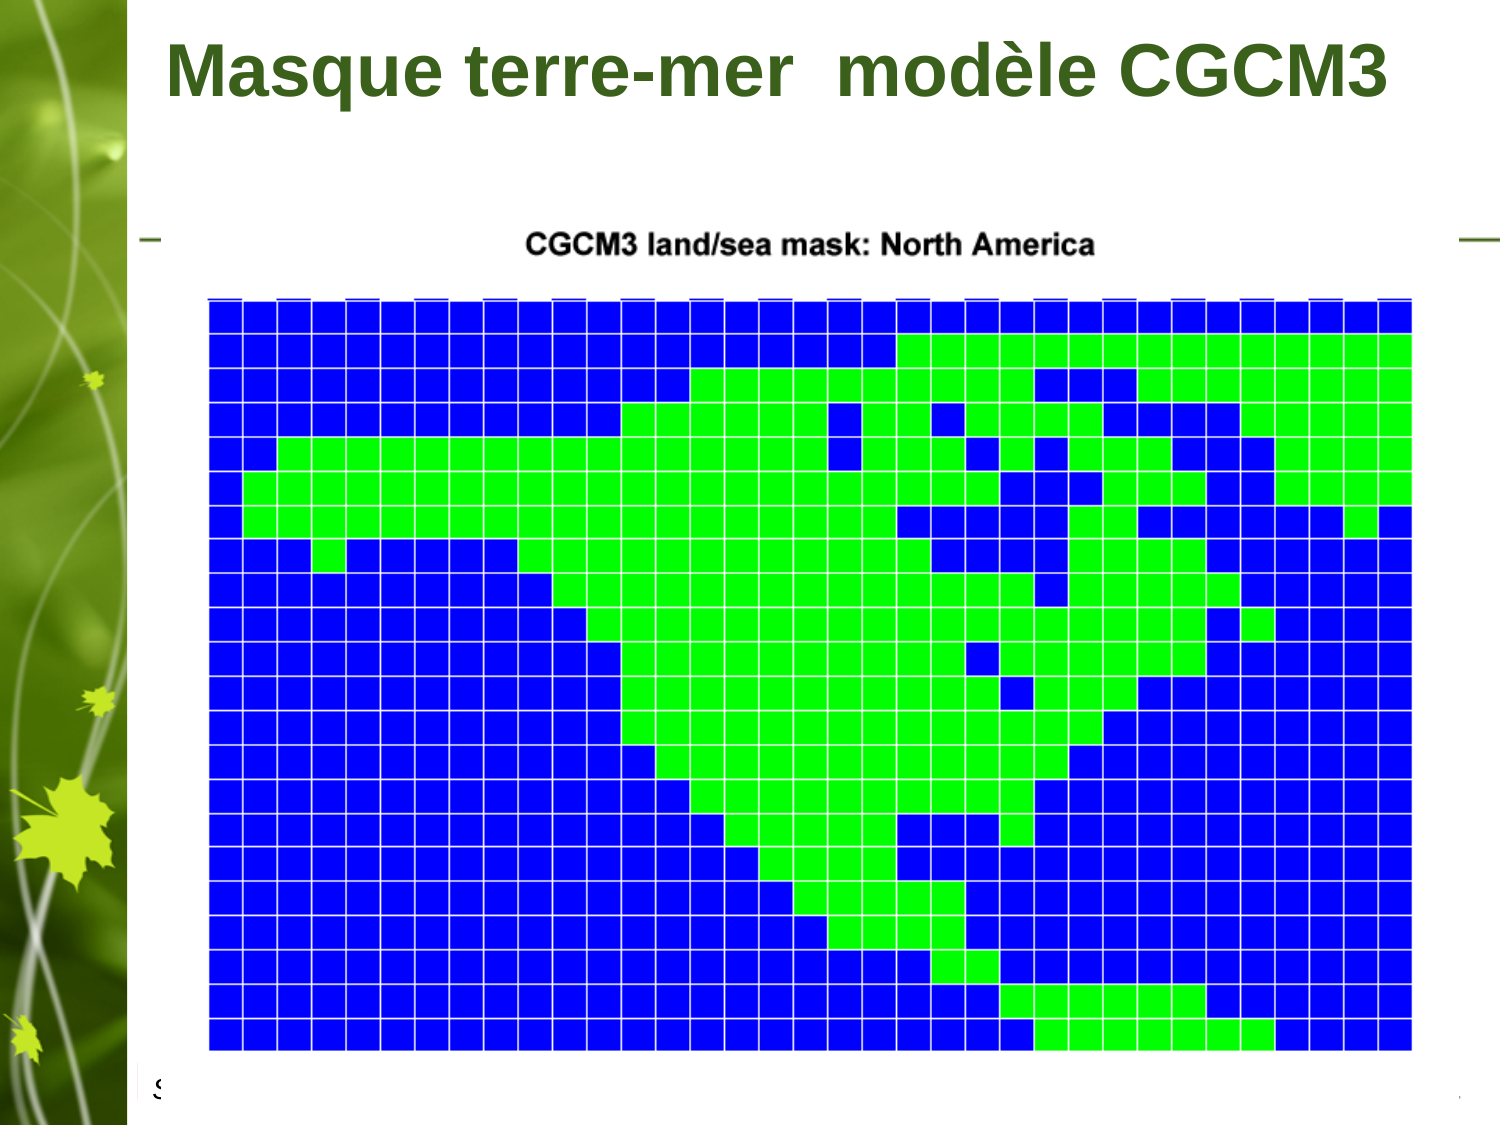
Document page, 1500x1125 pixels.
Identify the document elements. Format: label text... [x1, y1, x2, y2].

picture [0, 0, 1500, 1125]
text_box Masque terre-mer modèle CGCM3 [150, 21, 1427, 121]
